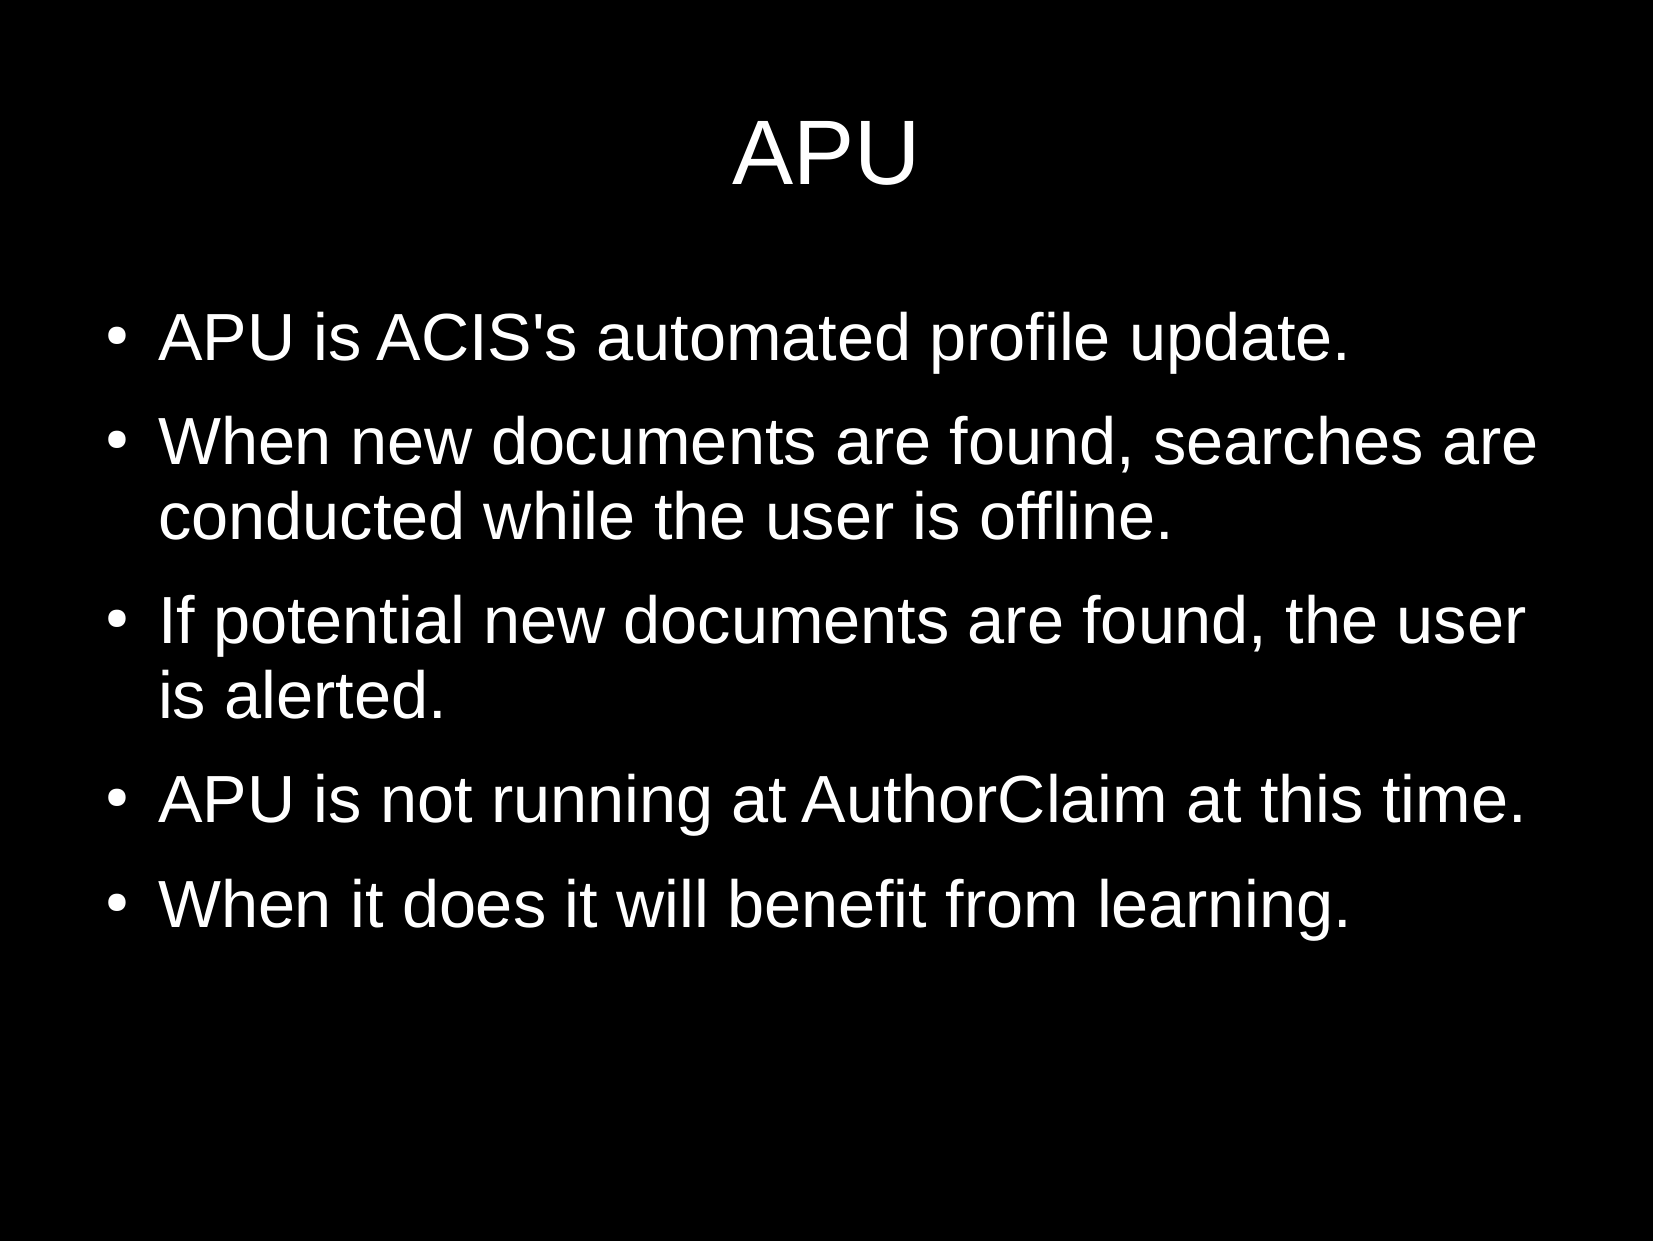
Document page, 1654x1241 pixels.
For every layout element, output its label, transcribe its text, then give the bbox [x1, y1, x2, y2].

list APU is ACIS's automated profile update. When new documents are found, searches are conducted while the user is offline. If potential new documents are found, the user is alerted. APU is not running at AuthorClaim at this time. When it does it will benefit from learning. [87, 300, 1576, 1119]
title APU [82, 56, 1571, 250]
